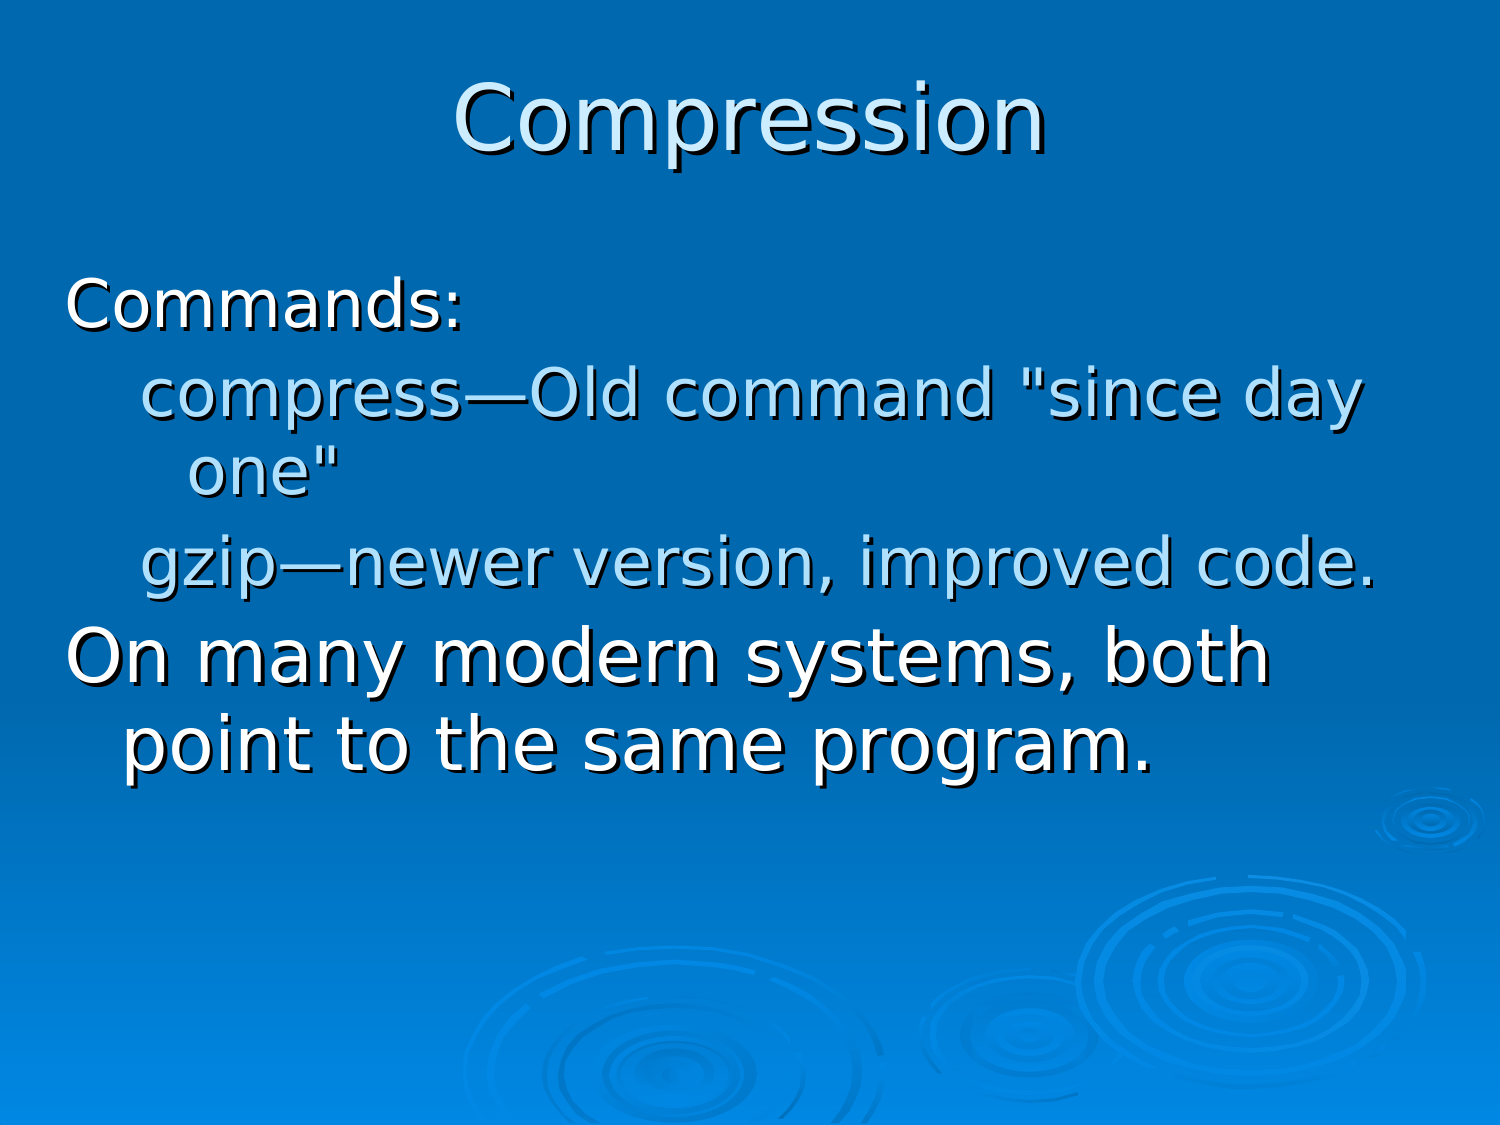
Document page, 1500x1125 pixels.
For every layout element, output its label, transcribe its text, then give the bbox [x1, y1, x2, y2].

title Compression [75, 45, 1426, 196]
list Commands: compress—Old command "since day one" gzip—newer version, improved code. On many modern systems, both point to the same program. [50, 262, 1463, 1076]
